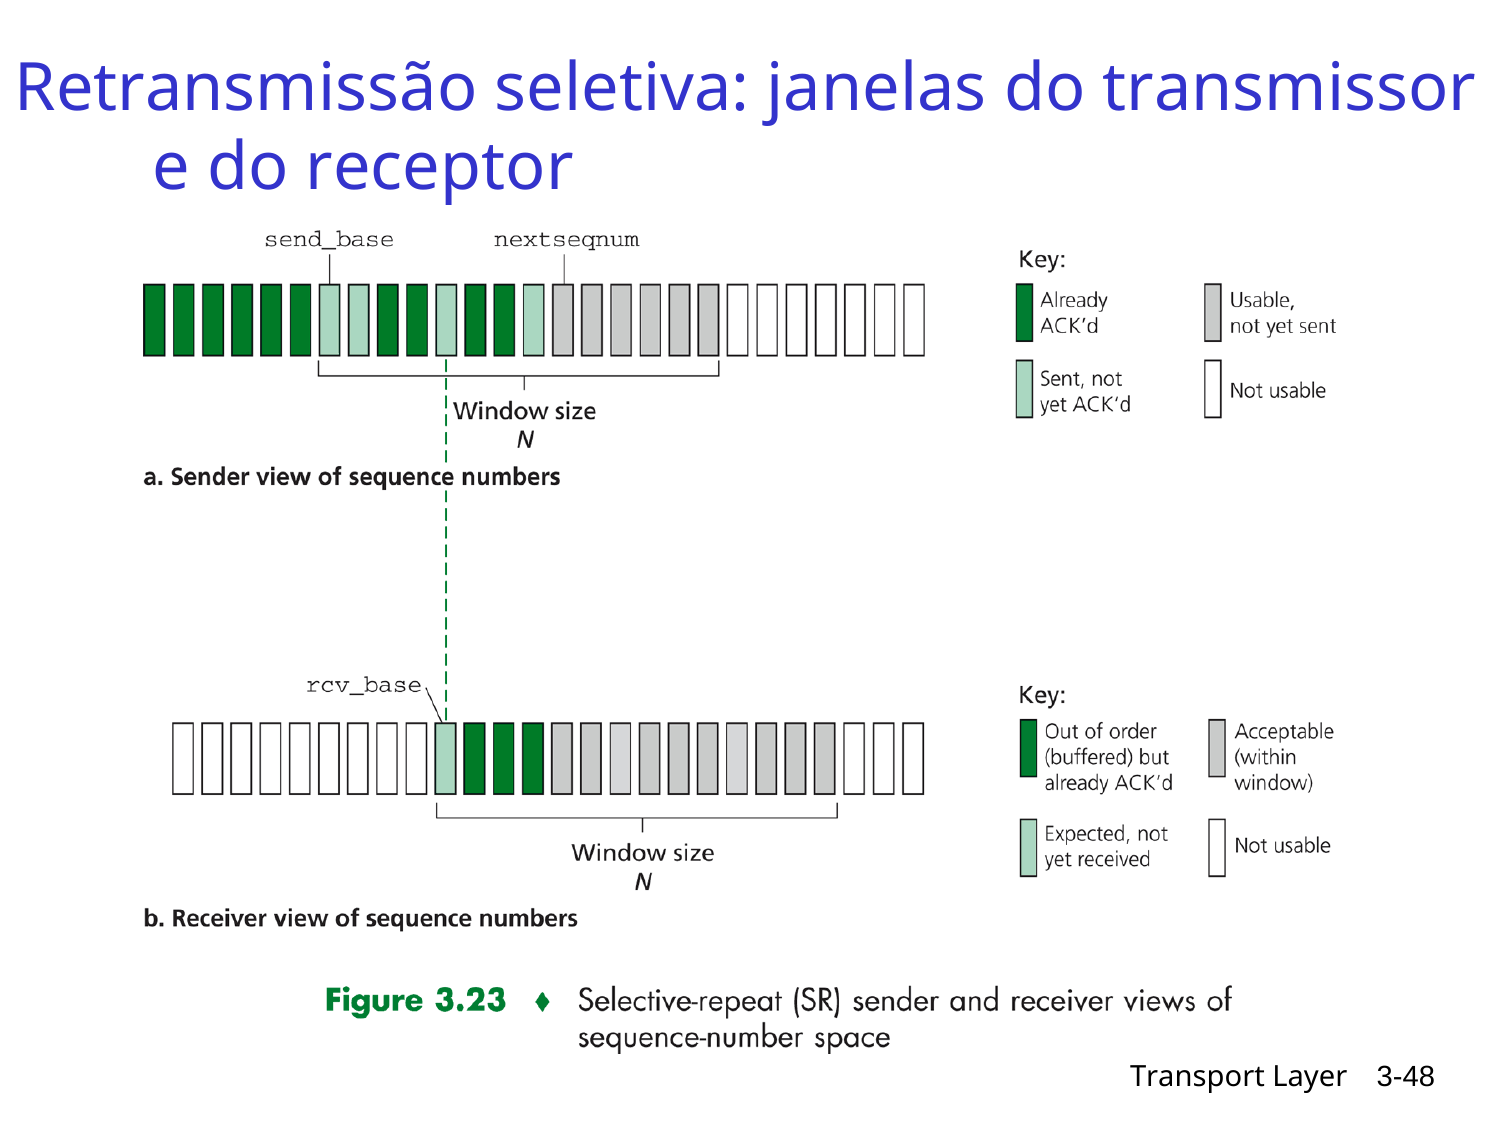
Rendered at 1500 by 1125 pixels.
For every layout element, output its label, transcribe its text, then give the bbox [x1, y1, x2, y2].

text_box Transport Layer [887, 1050, 1339, 1125]
text_box Retransmissão seletiva: janelas do transmissor e do receptor [0, 35, 1500, 161]
text_box 3-<número> [1339, 1050, 1451, 1125]
picture [143, 230, 1336, 1054]
